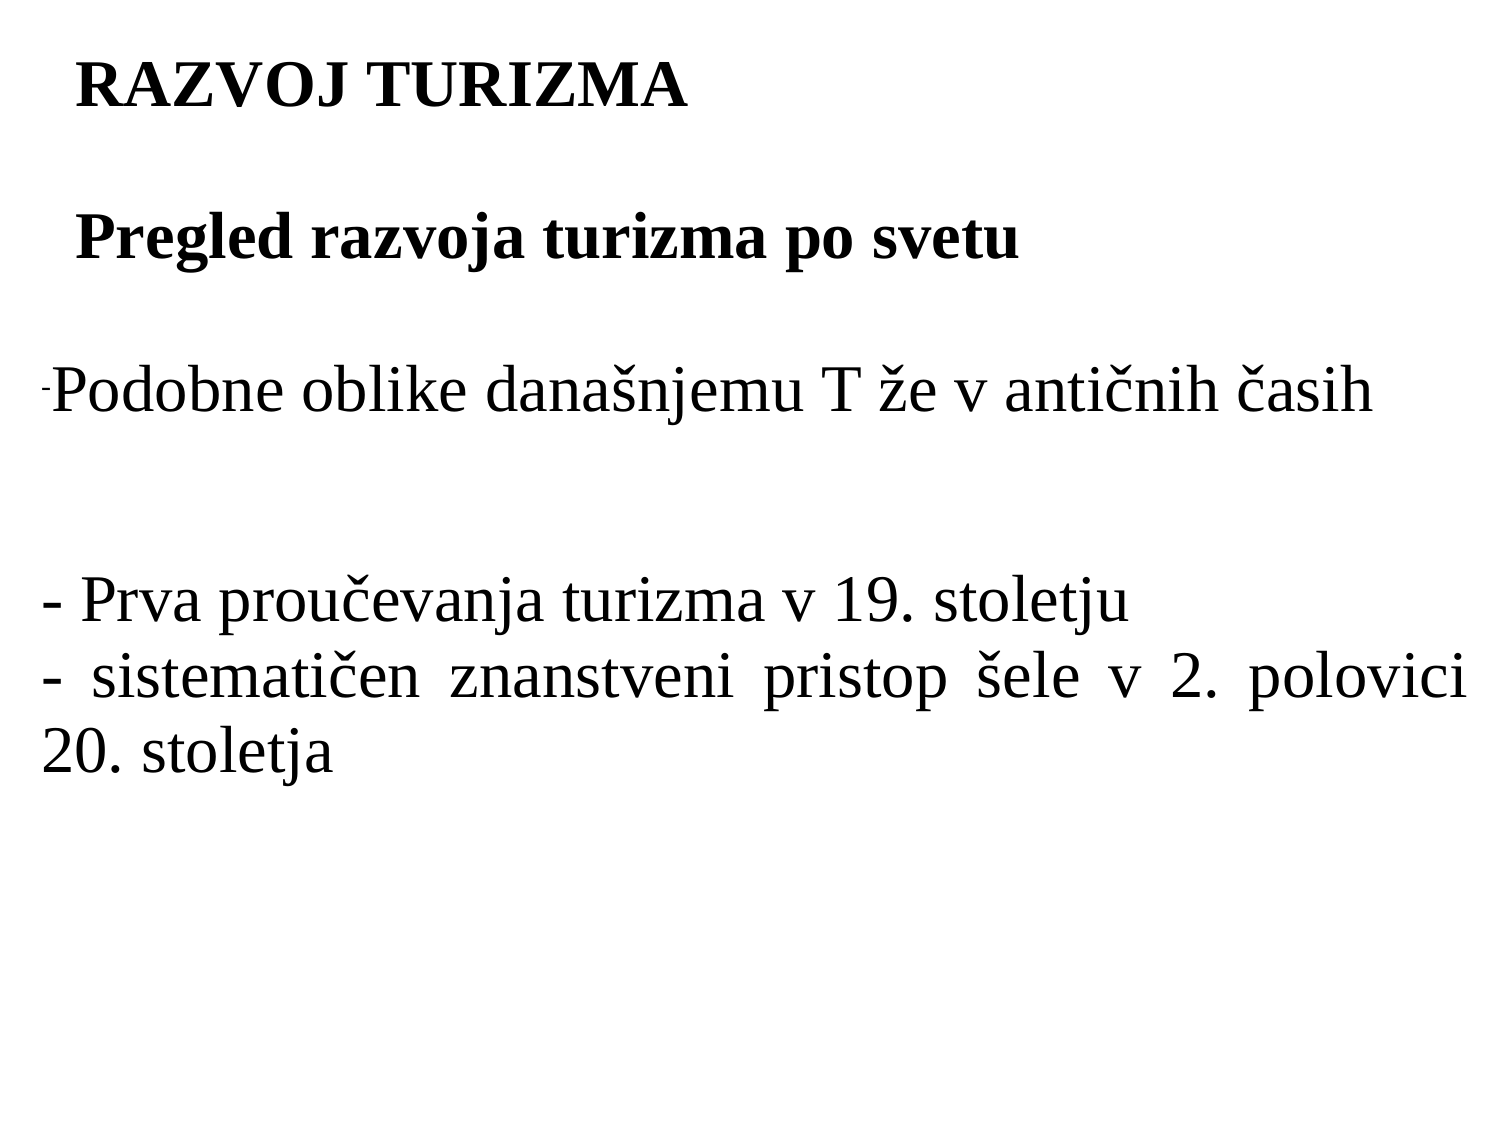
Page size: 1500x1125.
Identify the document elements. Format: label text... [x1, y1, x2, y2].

title RAZVOJ TURIZMA Pregled razvoja turizma po svetu [74, 28, 1425, 290]
subtitle Podobne oblike današnjemu T že v antičnih časih - Prva proučevanja turizma v 19. stoletju - sistematičen znanstveni pristop šele v 2. polovici 20. stoletja [41, 290, 1471, 1000]
